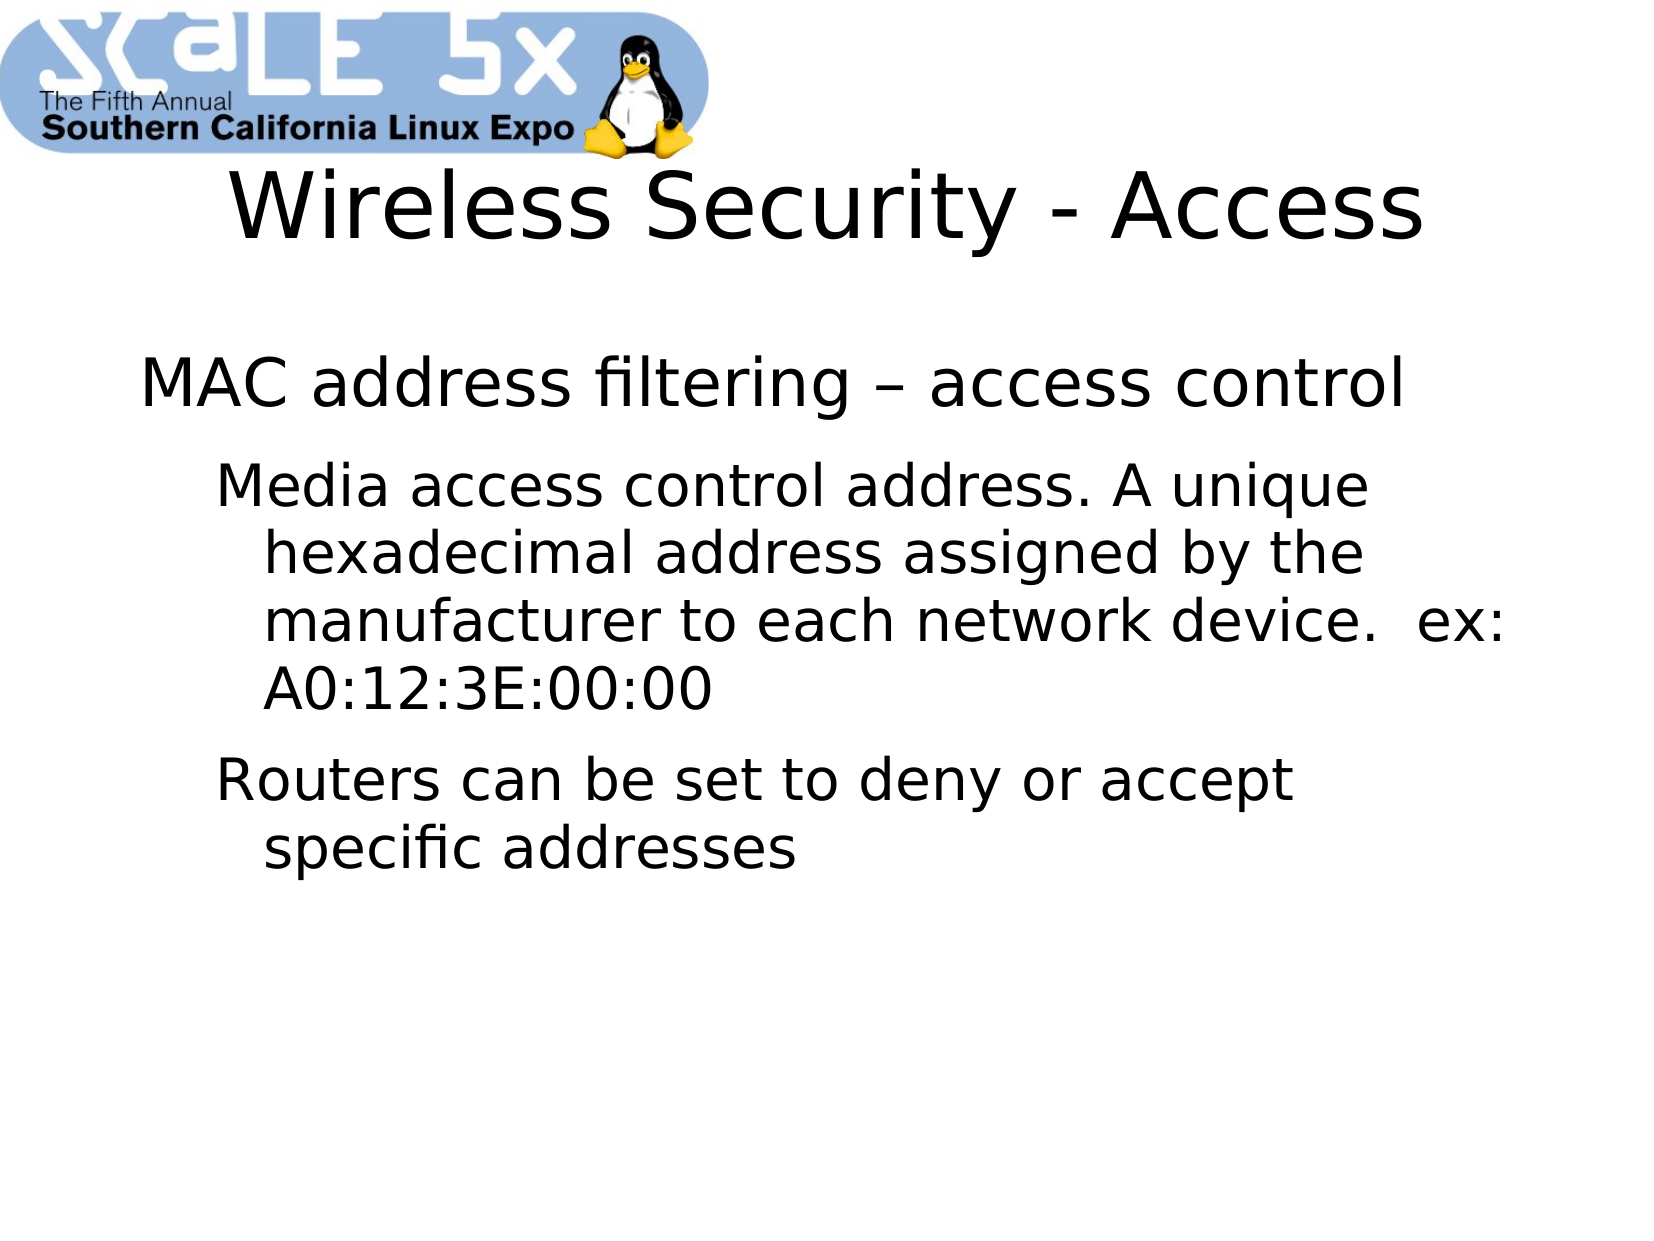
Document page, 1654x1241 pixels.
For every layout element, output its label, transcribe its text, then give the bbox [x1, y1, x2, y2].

title Wireless Security - Access [121, 102, 1533, 311]
picture [0, 3, 709, 159]
list MAC address filtering – access control Media access control address. A unique hexadecimal address assigned by the manufacturer to each network device. ex: A0:12:3E:00:00 Routers can be set to deny or accept specific addresses [121, 344, 1533, 1127]
